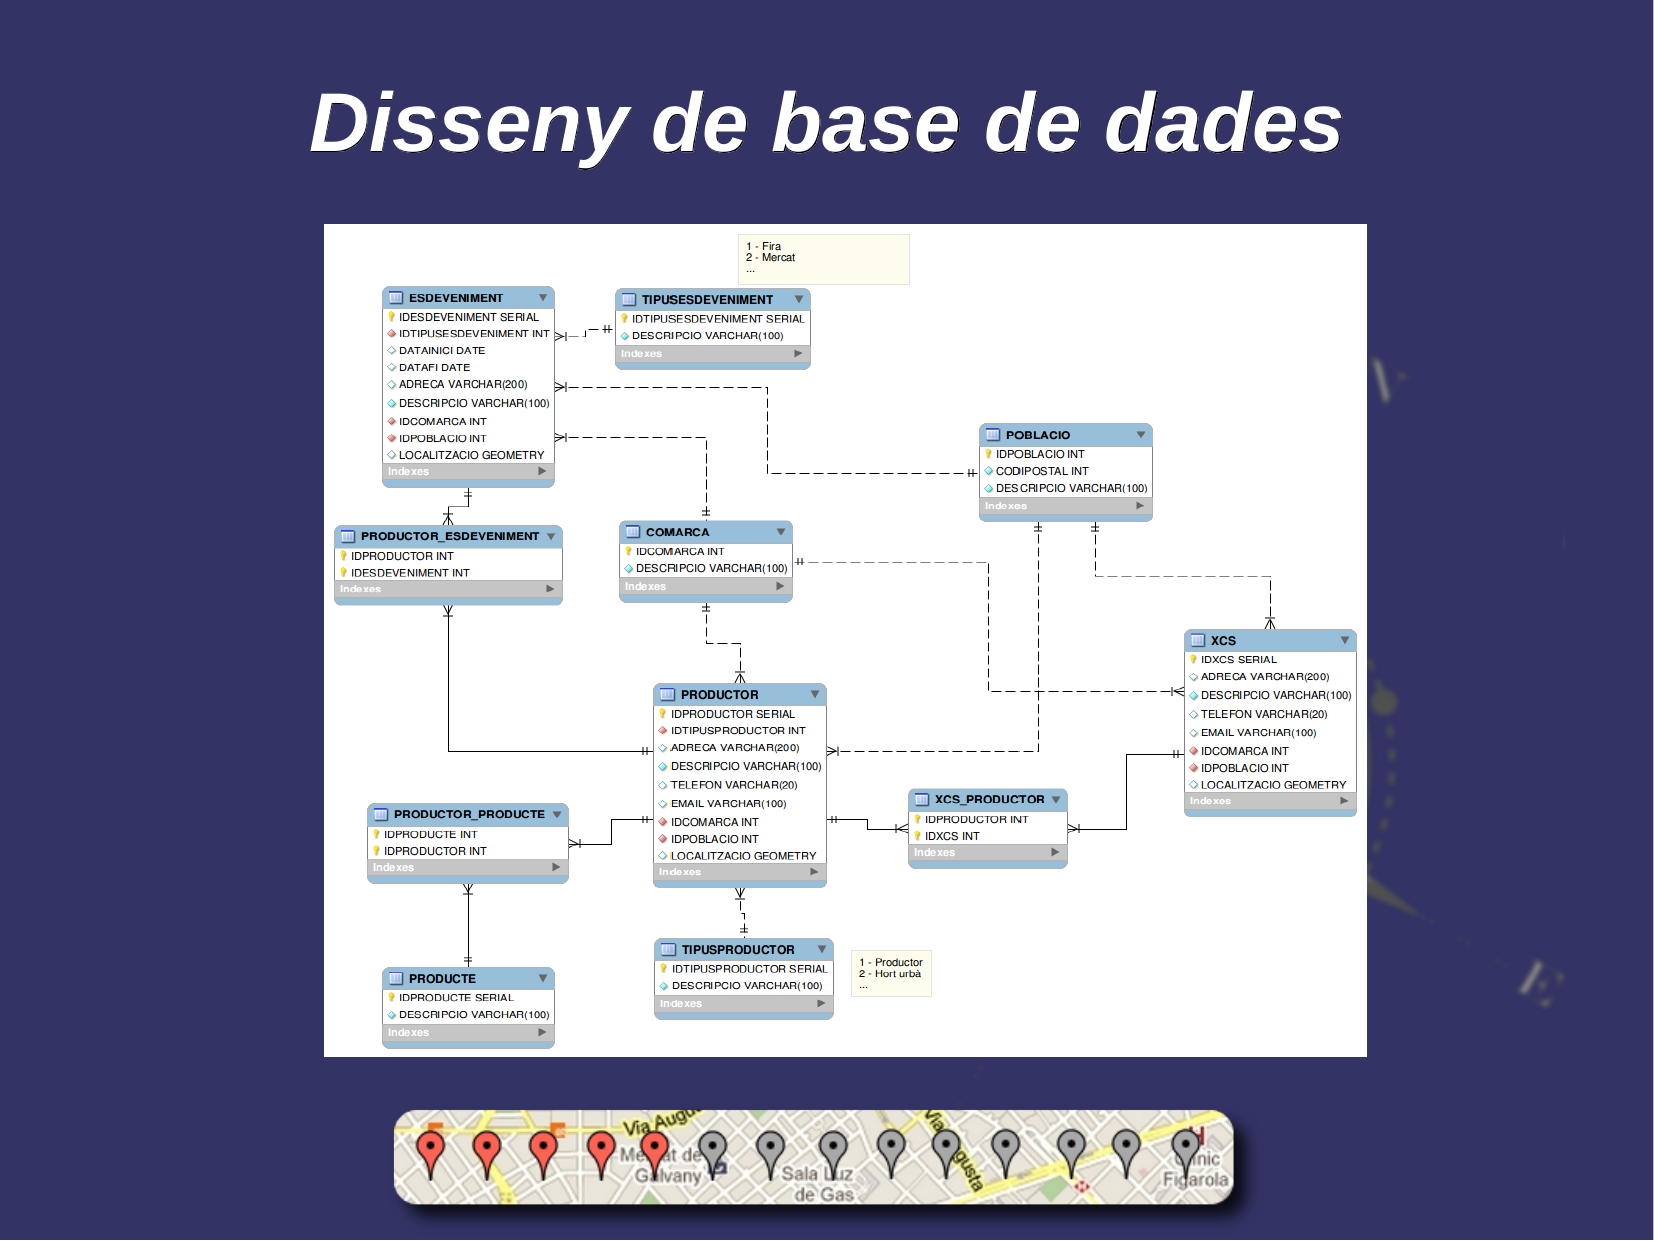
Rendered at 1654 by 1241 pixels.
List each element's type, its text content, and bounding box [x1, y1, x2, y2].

title Disseny de base de dades [121, 19, 1534, 227]
picture [324, 224, 1565, 1241]
